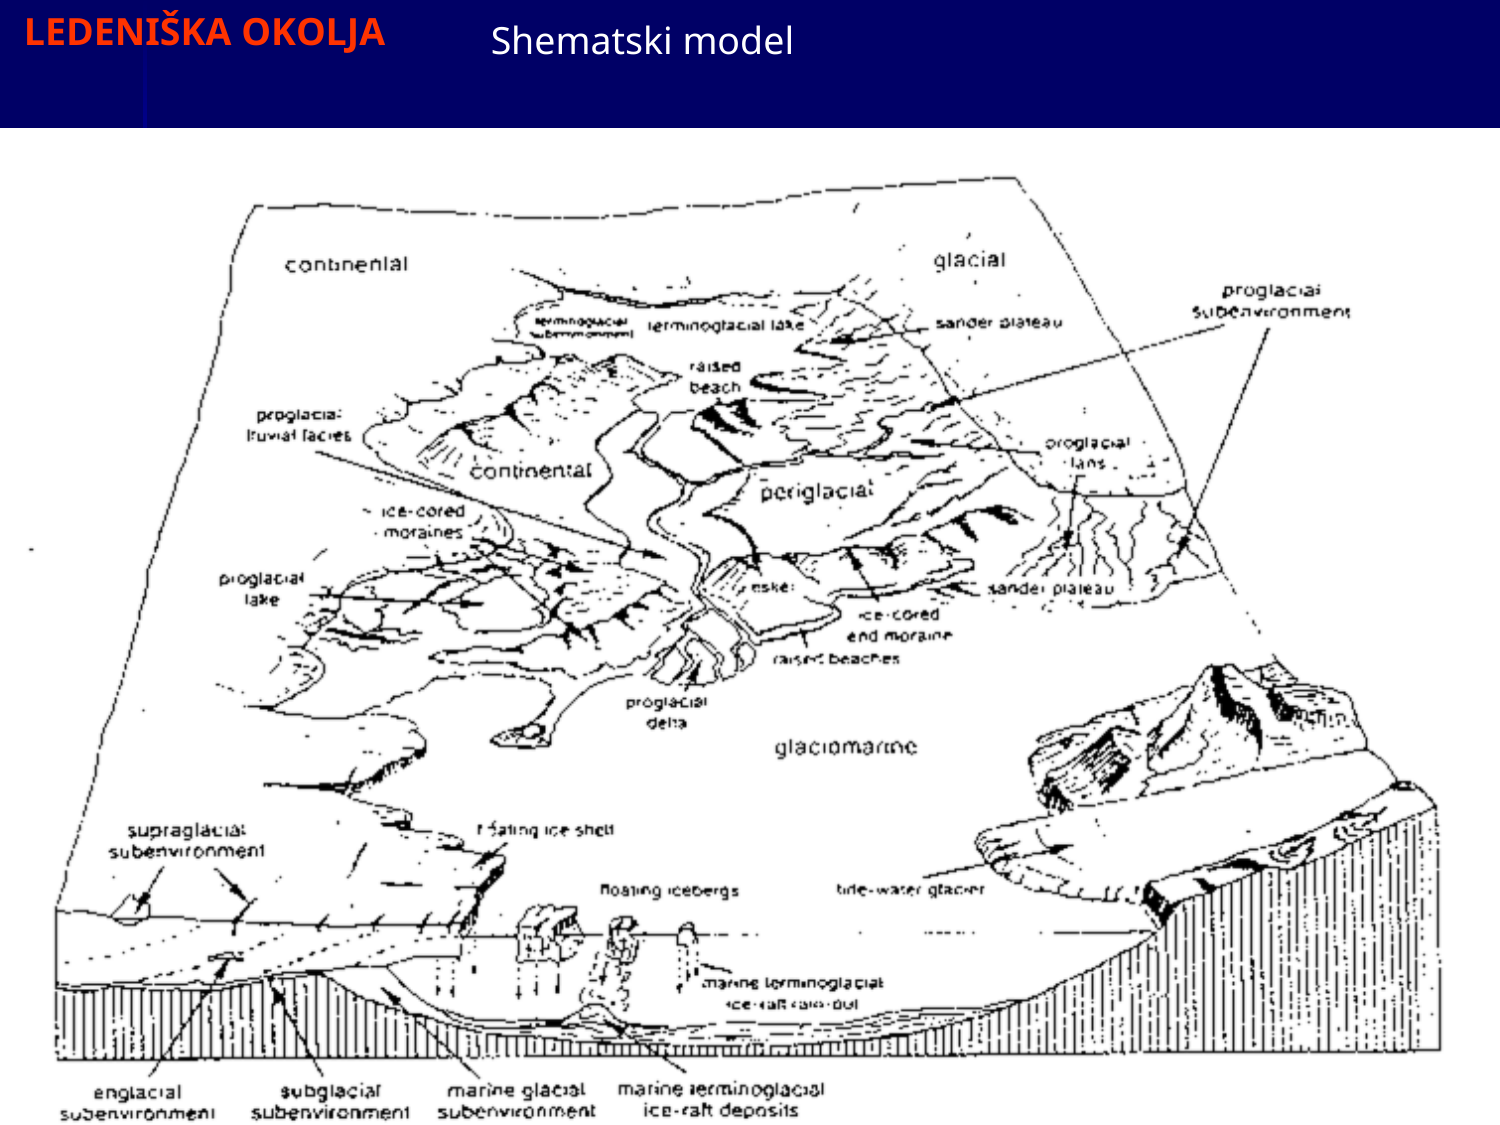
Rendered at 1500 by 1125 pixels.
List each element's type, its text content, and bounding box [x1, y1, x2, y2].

text_box LEDENIŠKA OKOLJA [9, 0, 401, 61]
text_box Shematski model [476, 9, 810, 71]
picture [0, 128, 1500, 1125]
